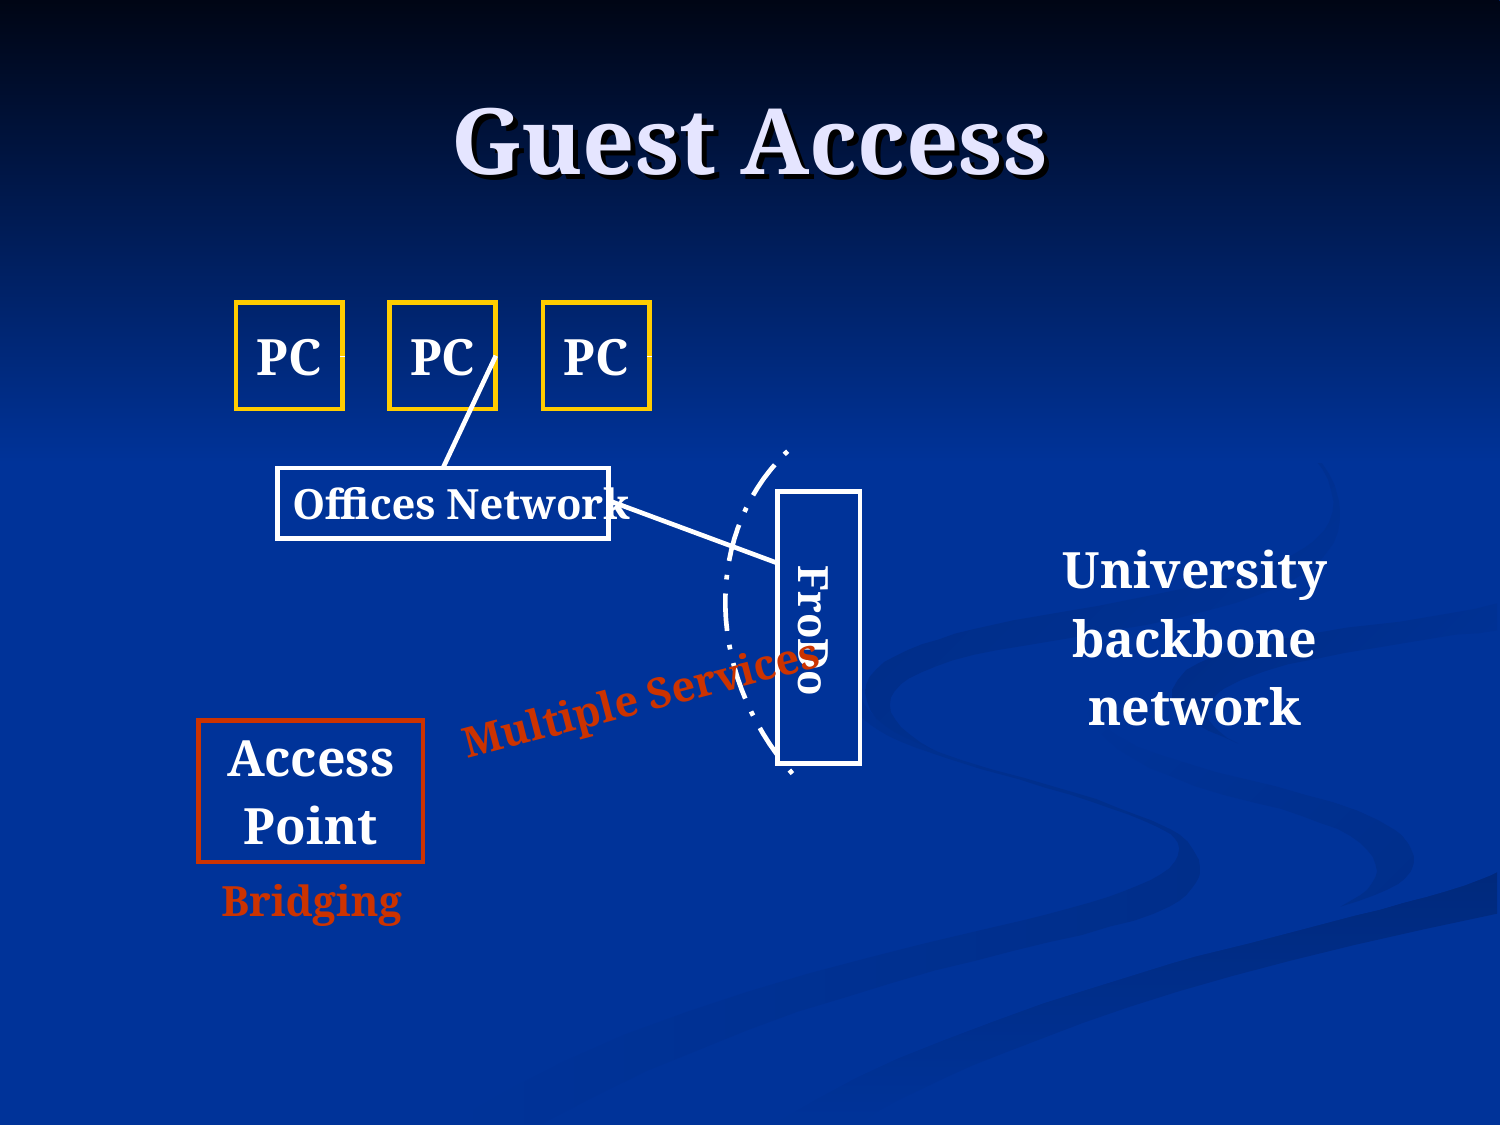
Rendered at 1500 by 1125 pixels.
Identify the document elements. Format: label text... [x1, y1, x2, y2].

text_box PC [389, 302, 496, 409]
text_box Offices Network [277, 467, 609, 539]
text_box PC [236, 302, 343, 409]
text_box Access Point [198, 720, 424, 862]
text_box Multiple Services [440, 611, 842, 783]
text_box [777, 491, 861, 764]
text_box PC [542, 302, 650, 409]
text_box University backbone network [1048, 527, 1343, 749]
text_box Bridging [206, 863, 418, 937]
text_box PC [474, 363, 496, 409]
text_box FroDo [778, 550, 851, 712]
